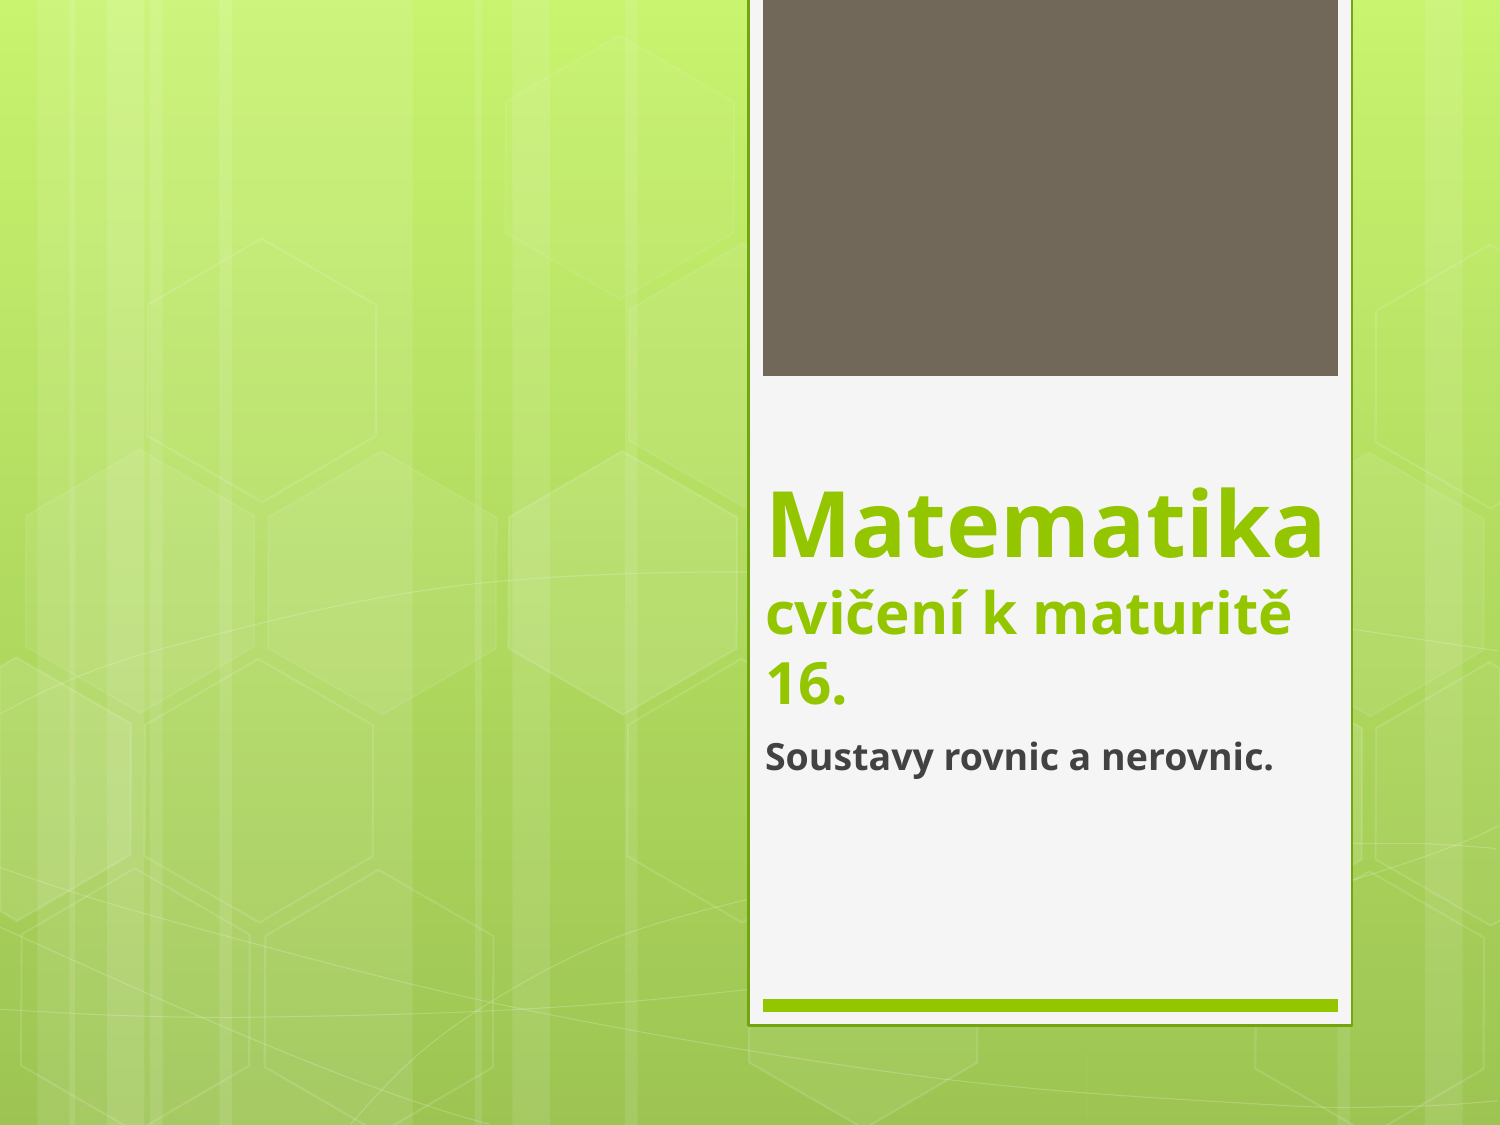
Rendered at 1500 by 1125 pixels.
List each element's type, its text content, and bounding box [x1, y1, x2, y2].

title Matematika cvičení k maturitě 16. [750, 444, 1400, 724]
subtitle Soustavy rovnic a nerovnic. [750, 725, 1320, 933]
